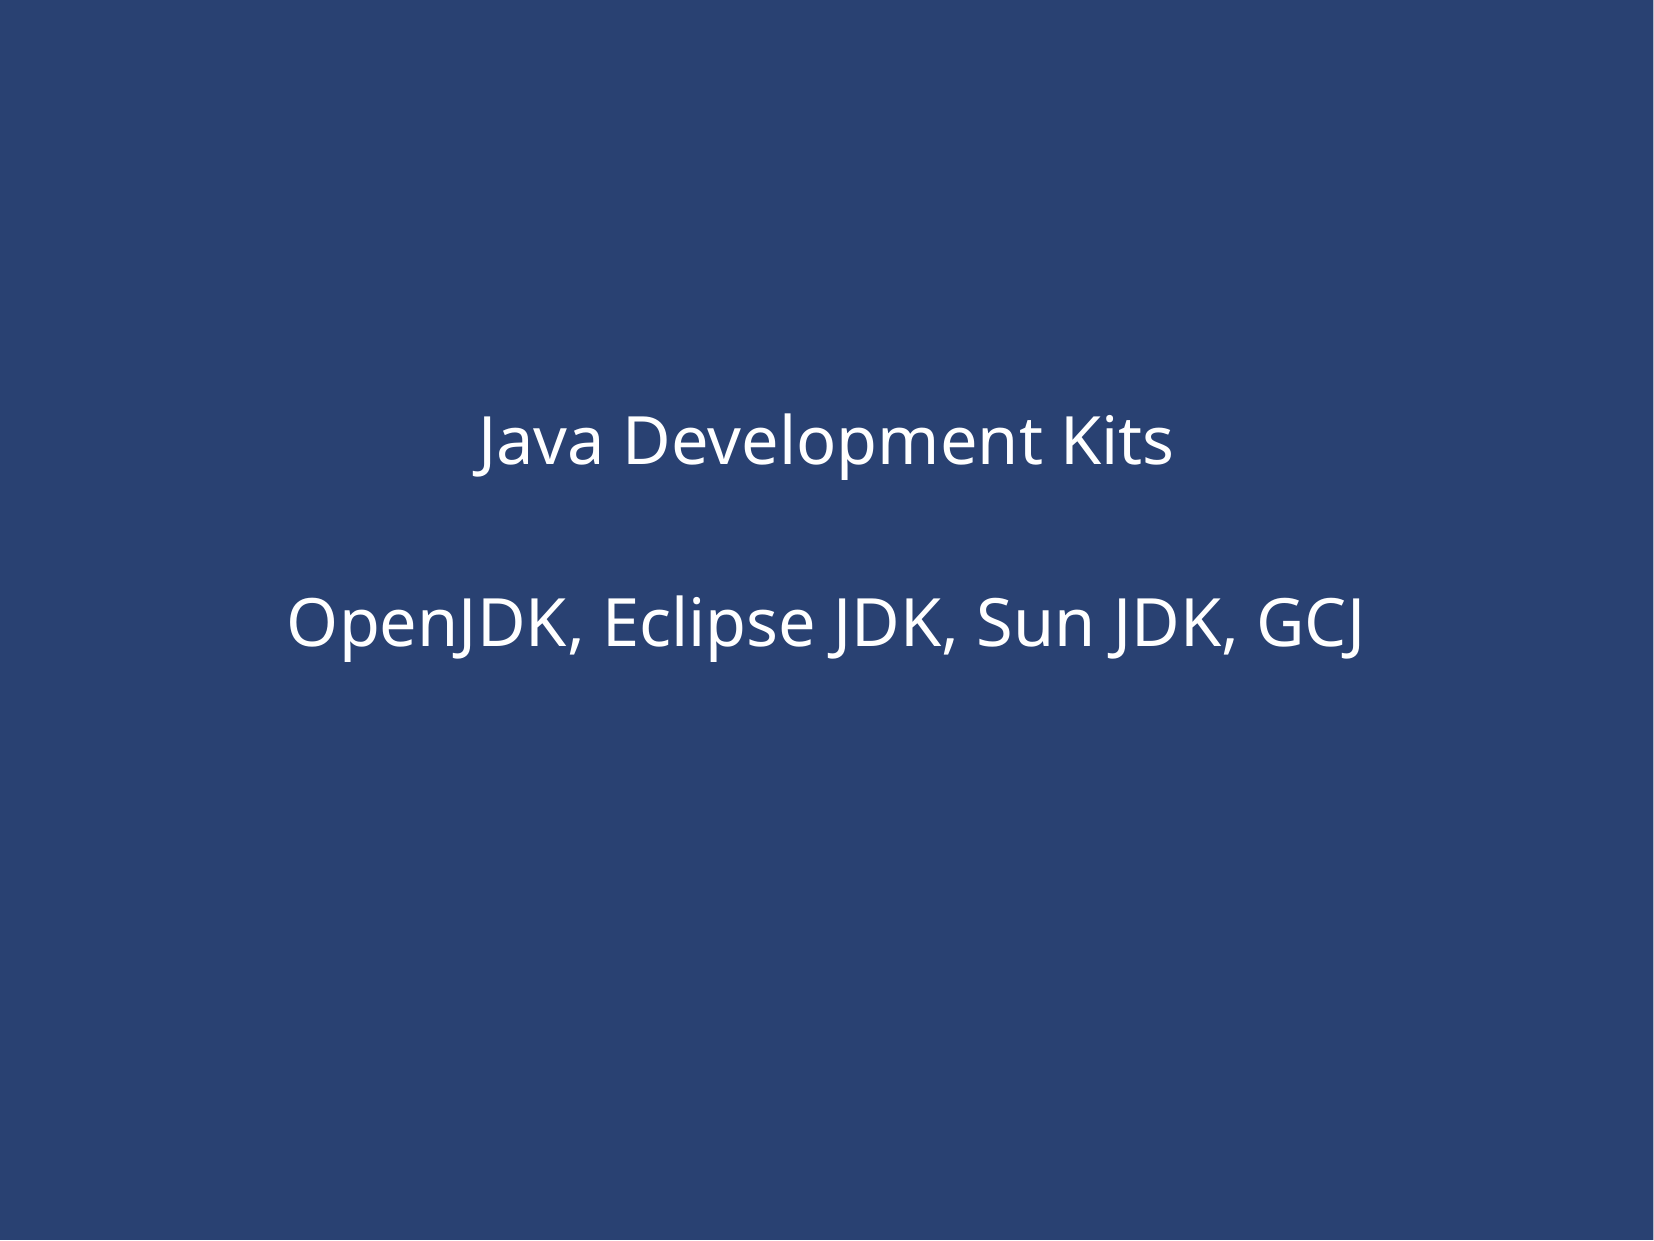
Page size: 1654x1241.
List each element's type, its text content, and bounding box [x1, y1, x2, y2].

subtitle Java Development Kits OpenJDK, Eclipse JDK, Sun JDK, GCJ [82, 49, 1571, 1109]
